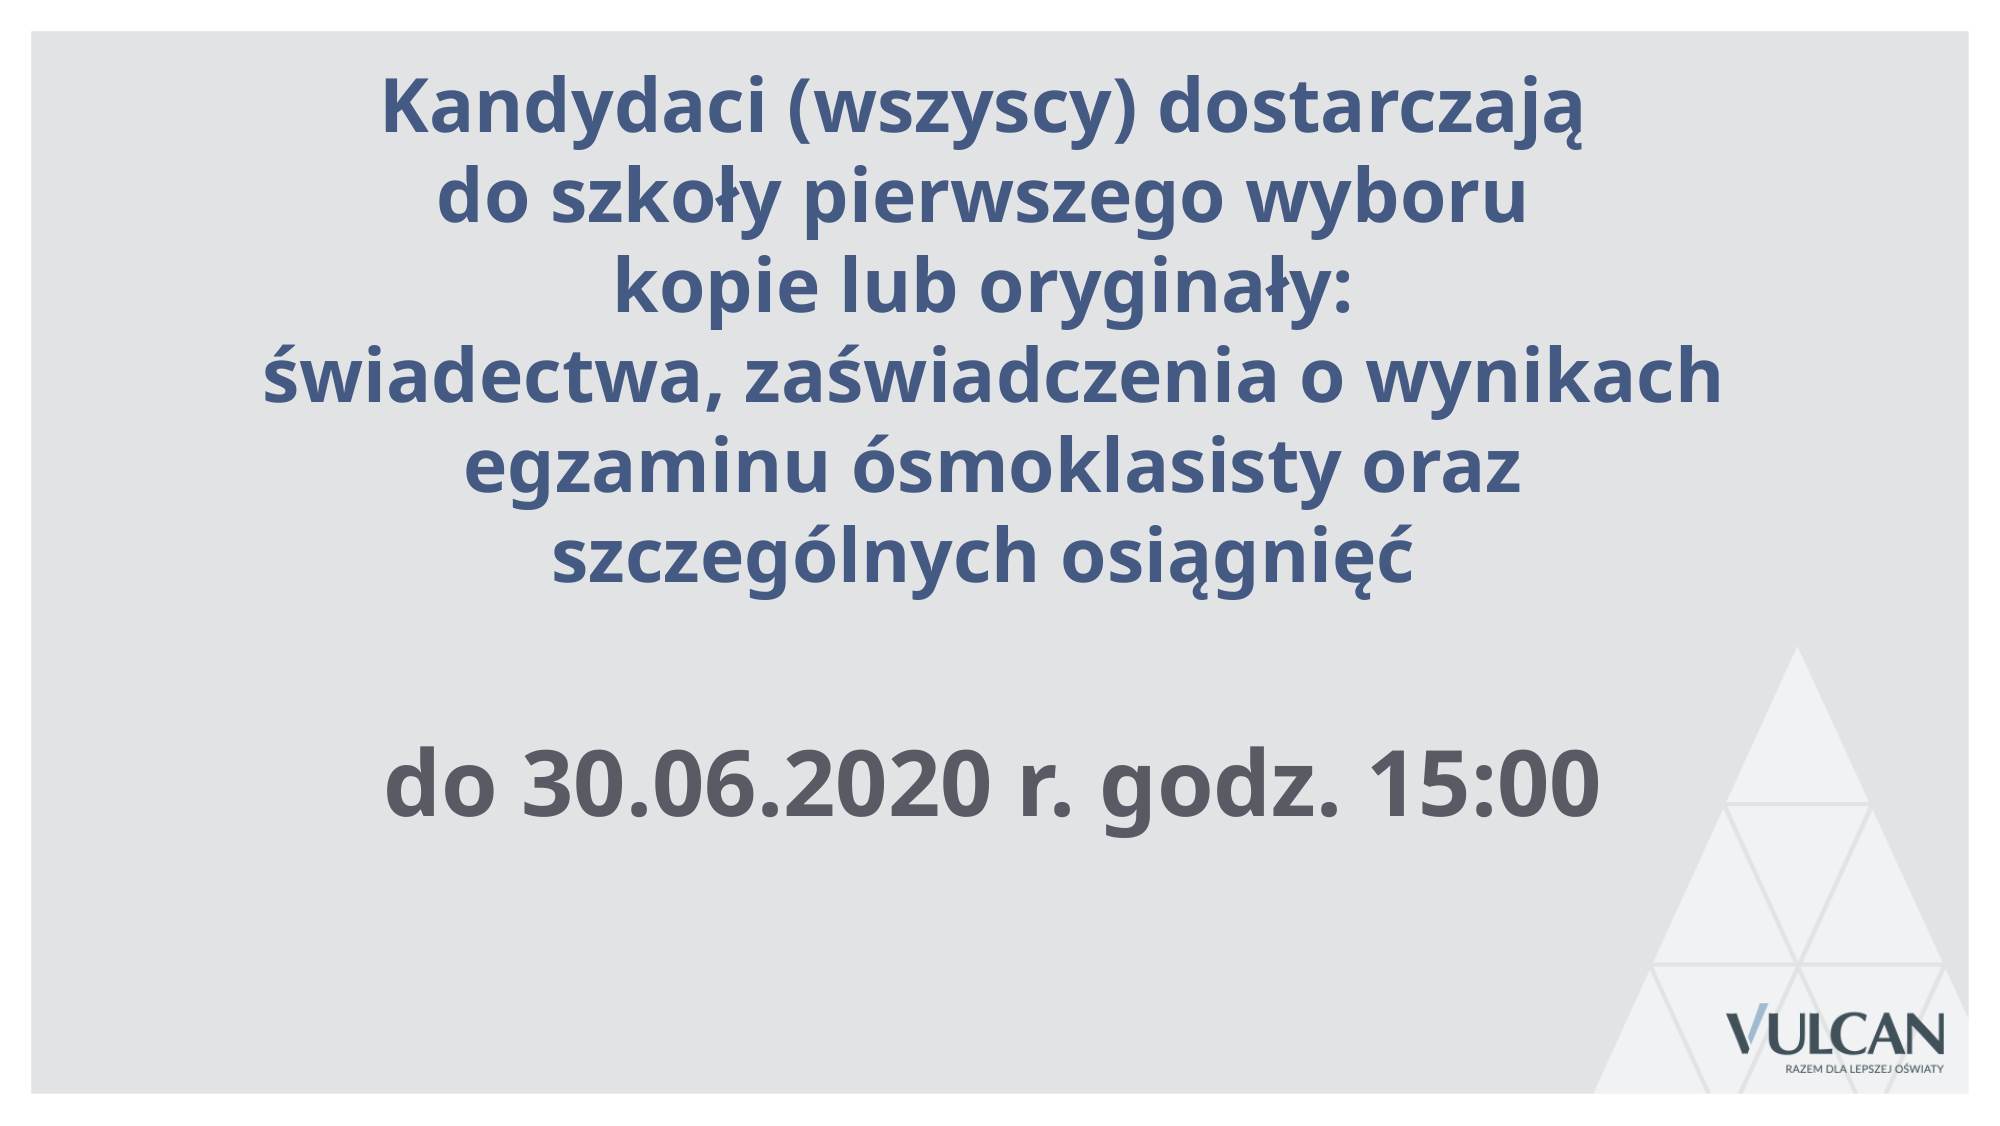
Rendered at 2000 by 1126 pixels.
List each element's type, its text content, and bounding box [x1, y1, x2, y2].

picture [0, 0, 2000, 1125]
text_box Kandydaci (wszyscy) dostarczają do szkoły pierwszego wyboru kopie lub oryginały: świadectwa, zaświadczenia o wynikach egzaminu ósmoklasisty oraz szczególnych osiągnięć do 30.06.2020 r. godz. 15:00 [219, 49, 1768, 268]
